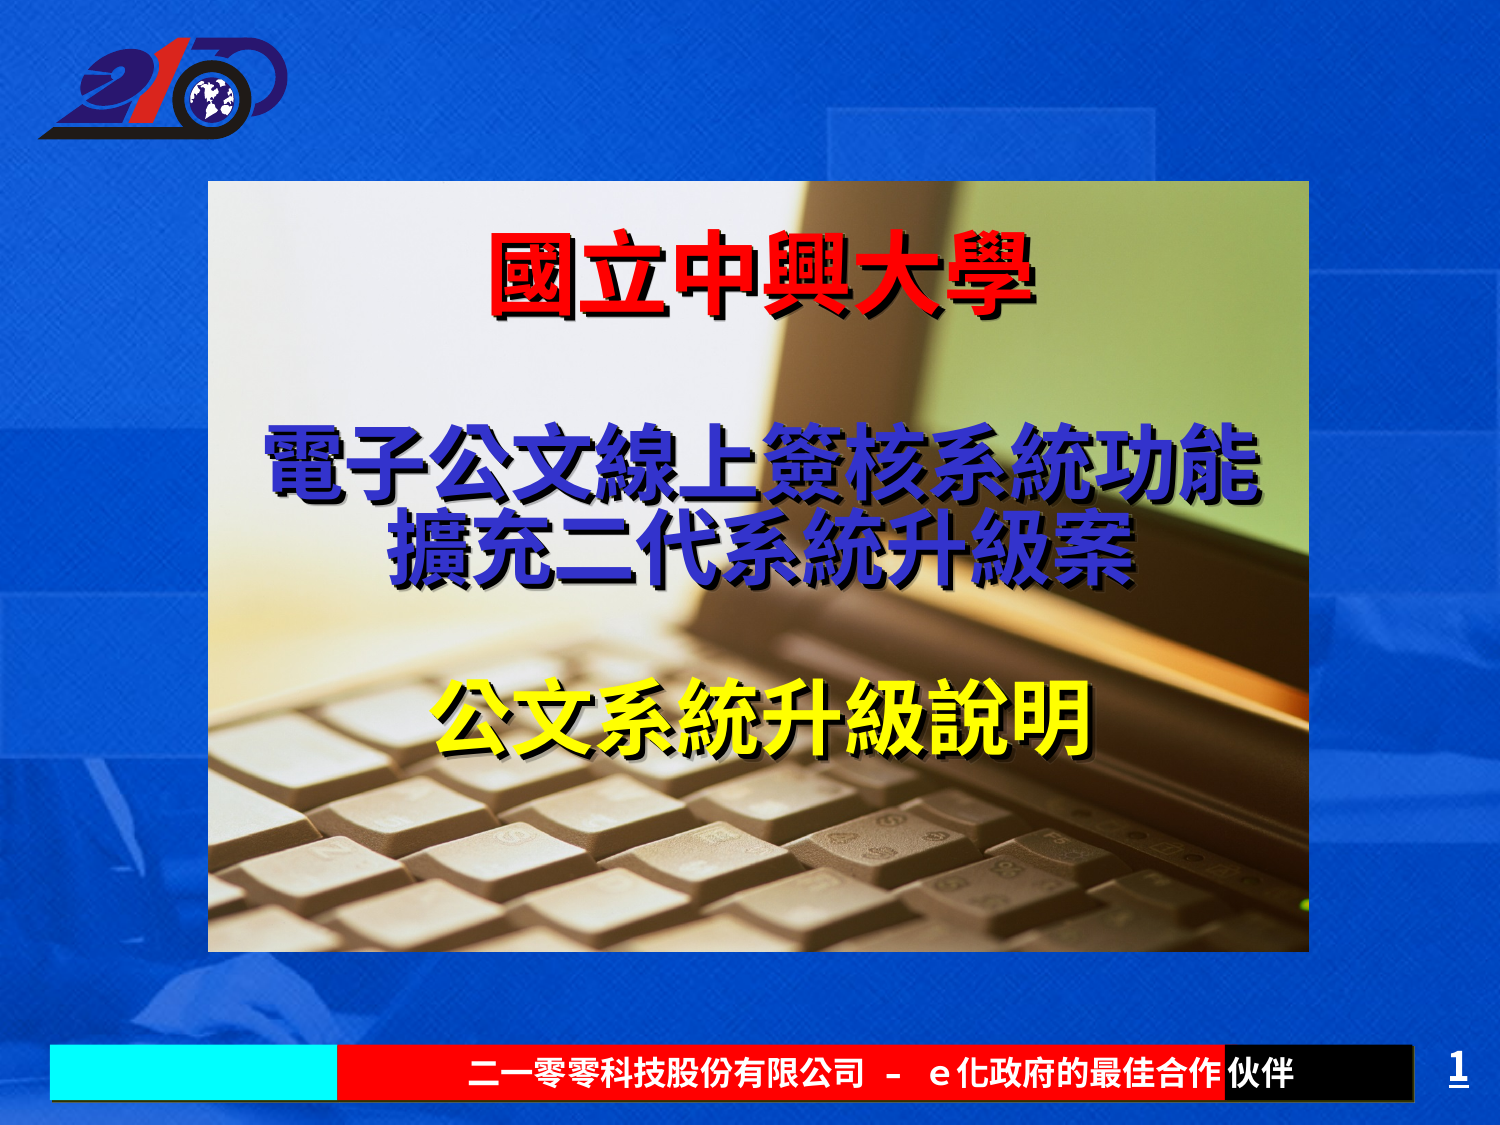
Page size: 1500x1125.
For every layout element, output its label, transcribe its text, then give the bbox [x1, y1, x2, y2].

text_box 國立中興大學 電子公文線上簽核系統功能擴充二代系統升級案 公文系統升級說明 [210, 207, 1311, 774]
picture [0, 0, 1500, 1125]
